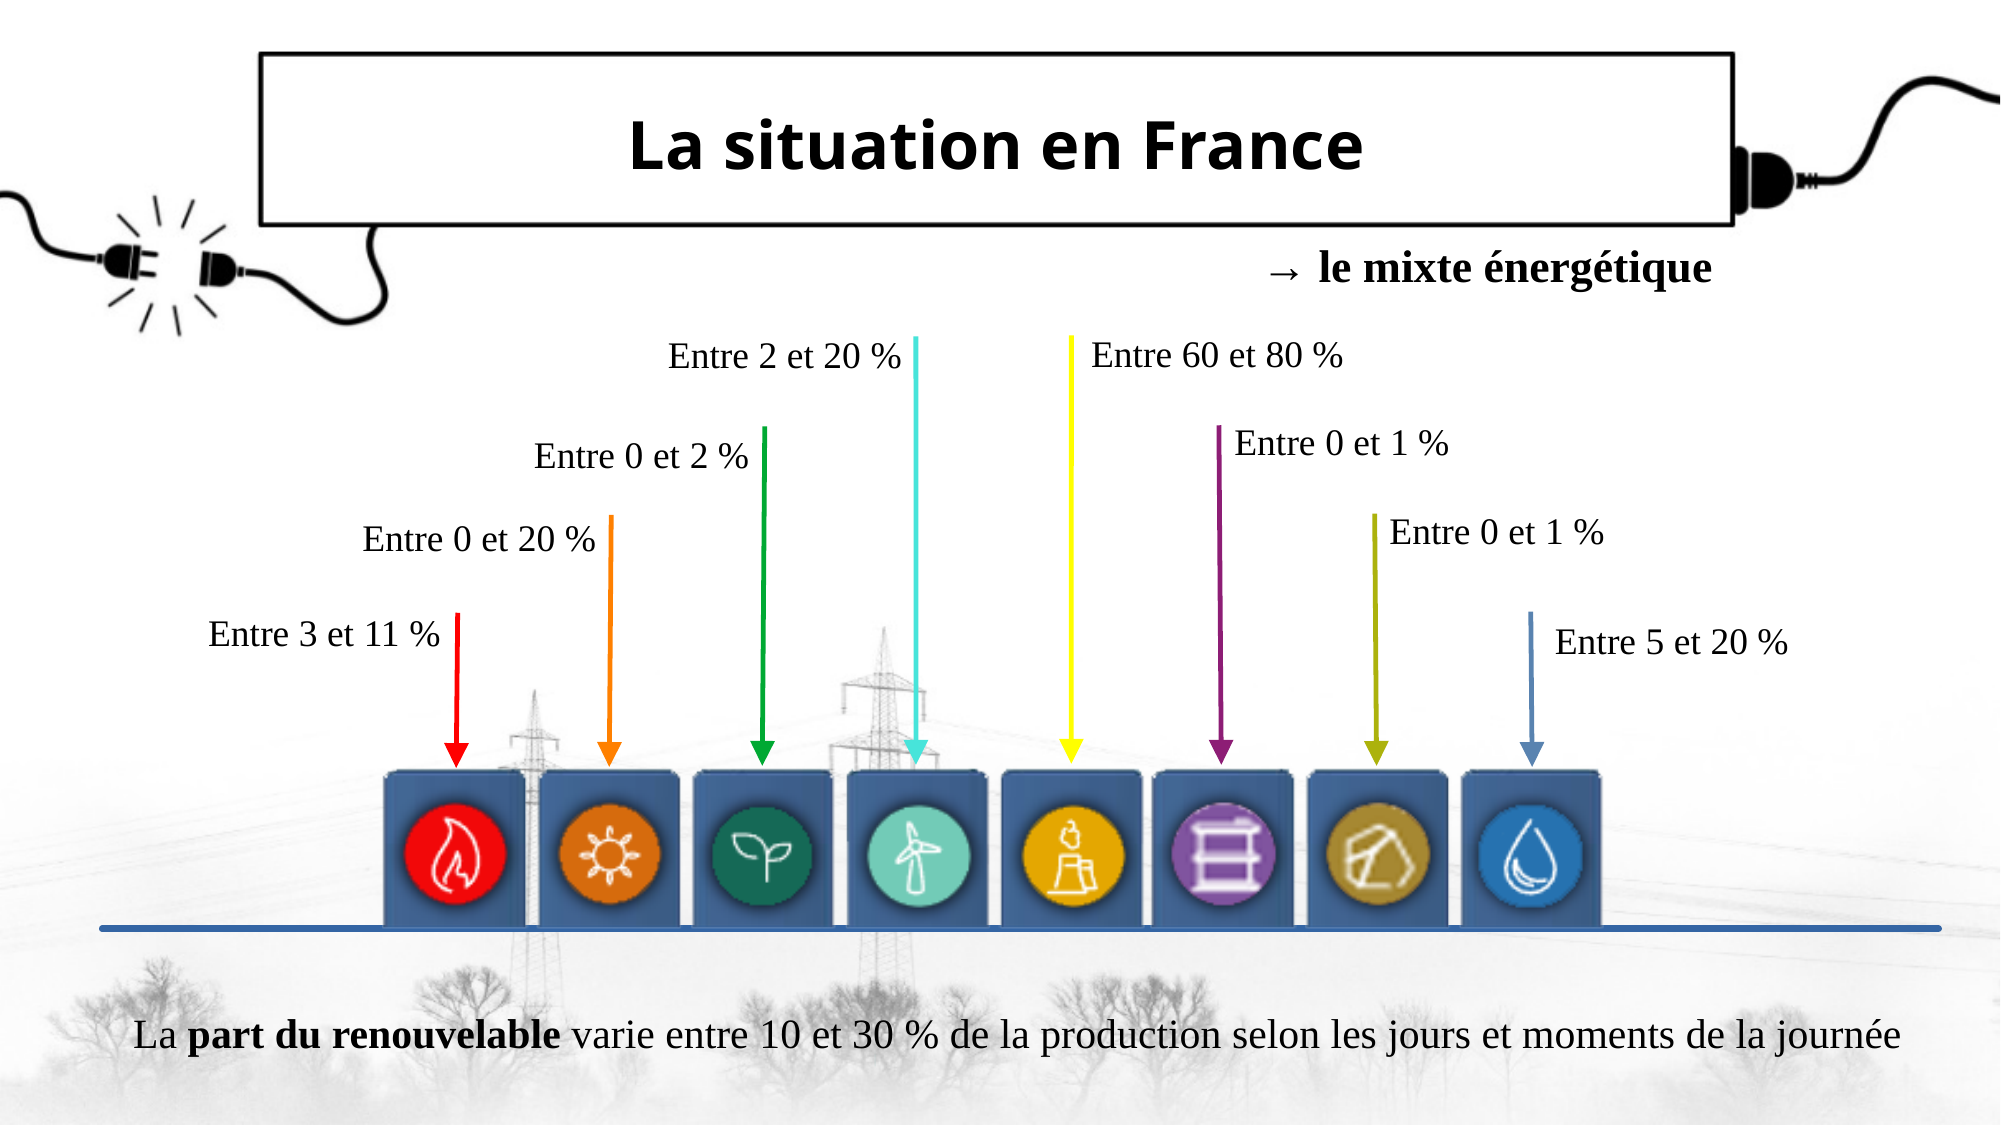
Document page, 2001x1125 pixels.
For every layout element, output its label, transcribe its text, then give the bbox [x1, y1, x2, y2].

text_box Entre 0 et 2 % [420, 427, 765, 485]
text_box Entre 0 et 1 % [1374, 503, 1712, 560]
text_box → le mixte énergétique [624, 234, 1728, 301]
picture [0, 0, 2001, 1125]
text_box La part du renouvelable varie entre 10 et 30 % de la production selon les jours et moments de la journée [97, 1003, 1939, 1066]
text_box Entre 2 et 20 % [572, 327, 917, 385]
text_box Entre 5 et 20 % [1540, 613, 1877, 671]
text_box La situation en France [262, 58, 1731, 229]
text_box Entre 3 et 11 % [121, 605, 466, 662]
text_box Entre 0 et 20 % [267, 510, 612, 567]
text_box Entre 0 et 1 % [1219, 415, 1465, 472]
text_box Entre 60 et 80 % [1076, 326, 1413, 384]
